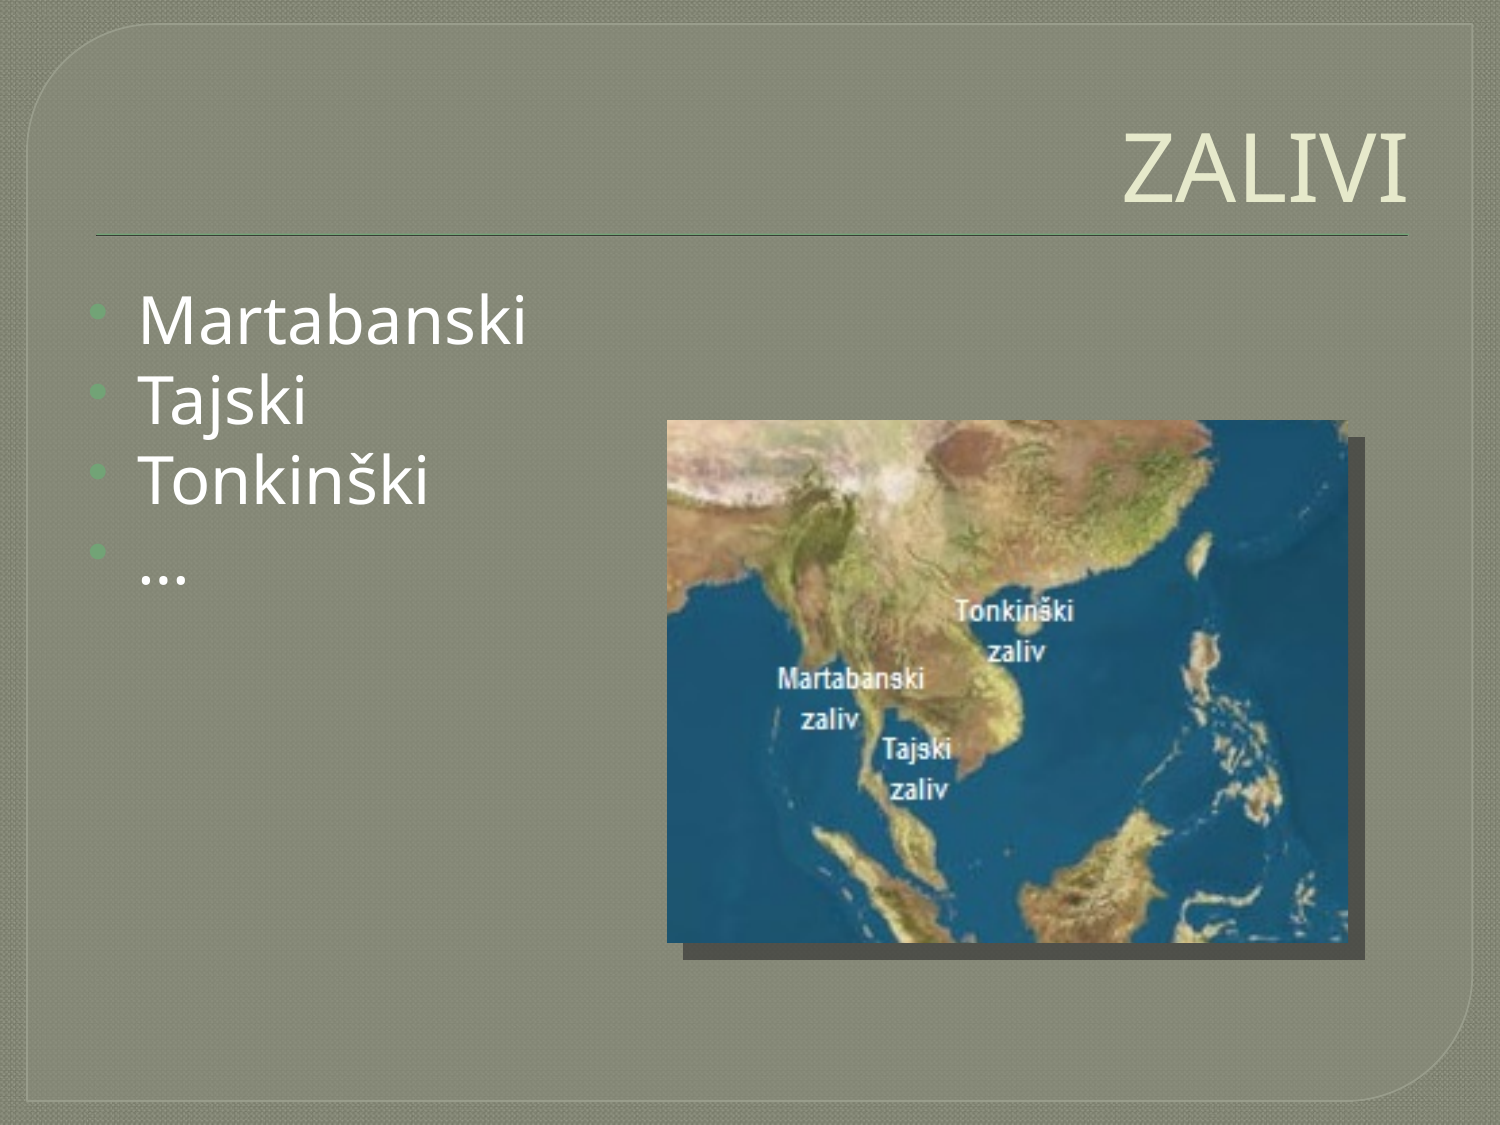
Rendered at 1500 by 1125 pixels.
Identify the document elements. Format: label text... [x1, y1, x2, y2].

title ZALIVI [75, 41, 1425, 230]
picture [0, 0, 1500, 1125]
list Martabanski Tajski Tonkinški … [75, 270, 1425, 1013]
